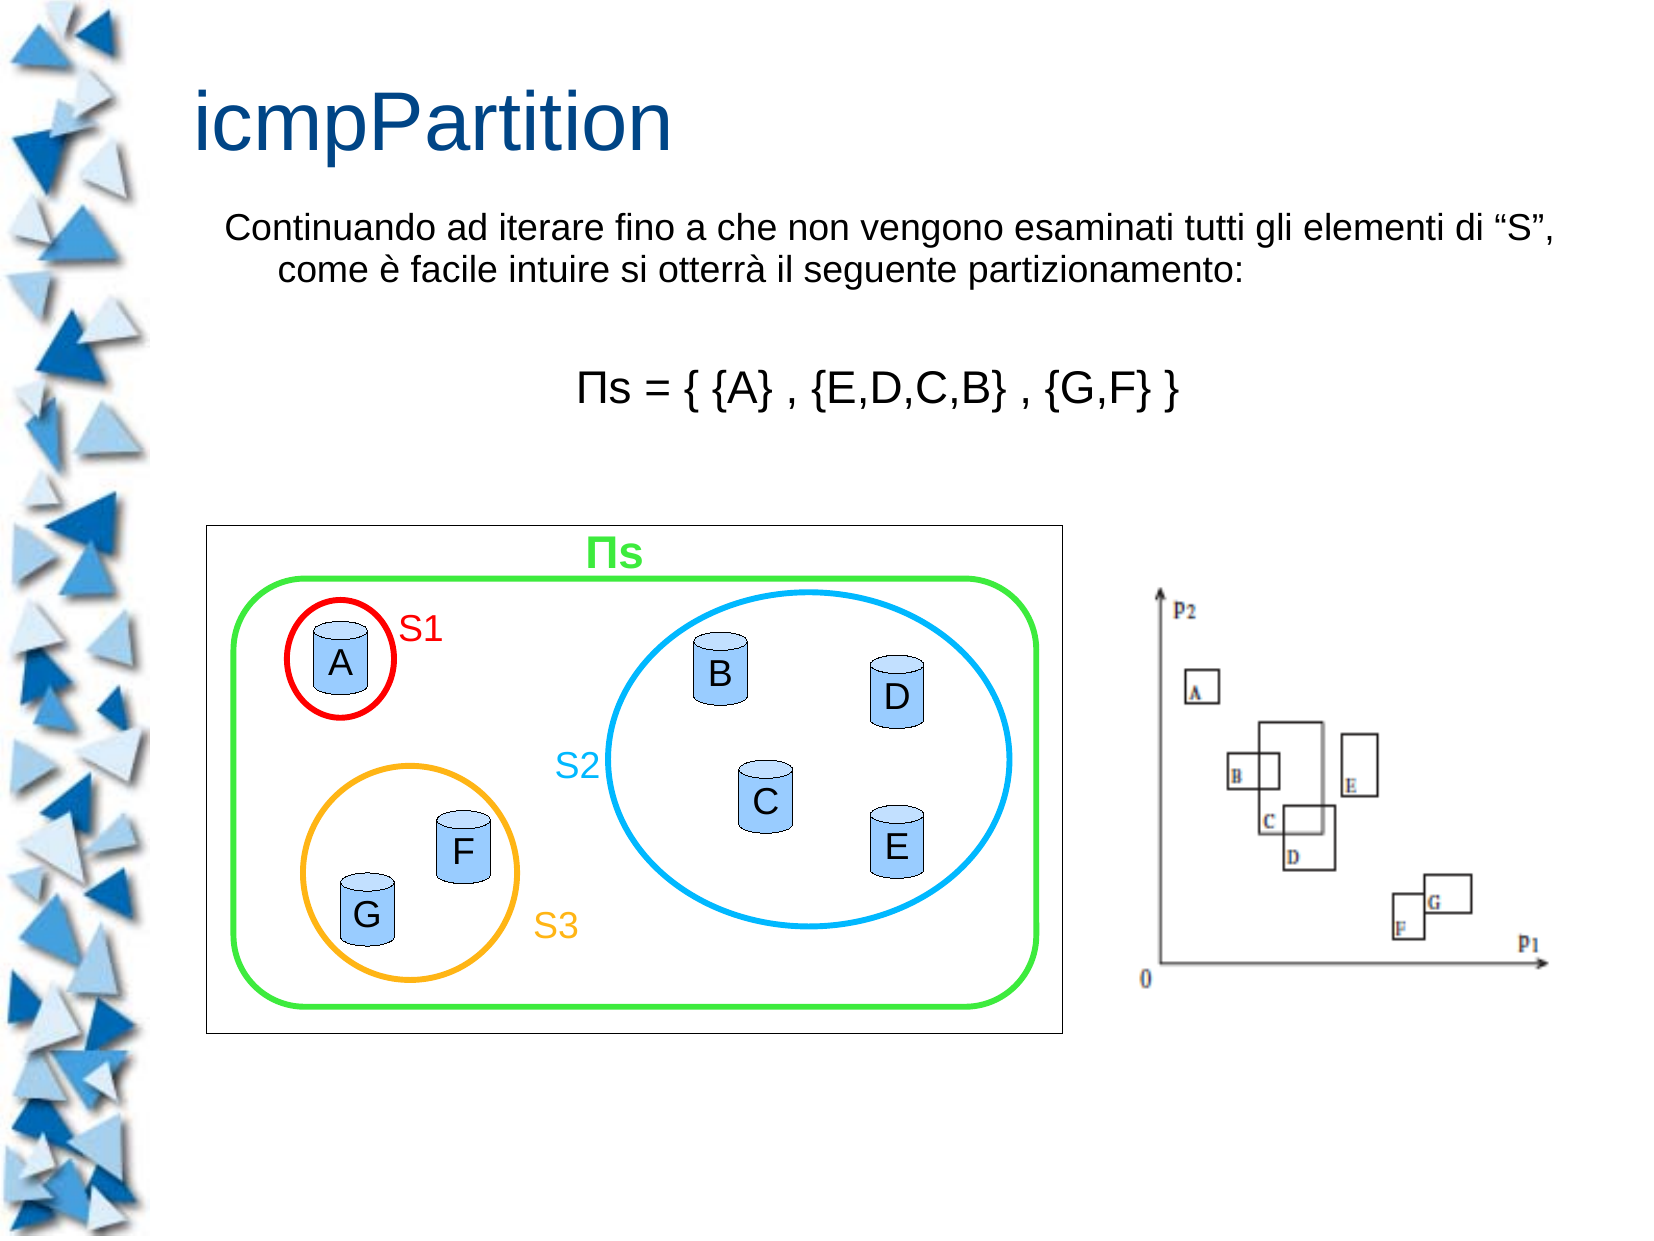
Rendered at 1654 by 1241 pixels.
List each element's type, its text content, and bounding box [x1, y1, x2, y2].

text_box C [738, 770, 793, 834]
text_box E [870, 817, 924, 879]
text_box D [870, 667, 924, 729]
title icmpPartition [193, 33, 1567, 210]
text_box S3 [518, 897, 594, 955]
text_box [233, 578, 1037, 1007]
text_box G [340, 883, 395, 947]
picture [1080, 555, 1654, 1034]
picture [0, 0, 150, 1236]
text_box A [313, 632, 368, 695]
text_box S1 [383, 599, 464, 657]
text_box S2 [539, 737, 616, 794]
text_box Πs [570, 519, 667, 600]
text_box F [436, 821, 491, 884]
text_box B [693, 643, 748, 706]
text_box Πs = { {A} , {E,D,C,B} , {G,F} } [561, 354, 1211, 451]
list Continuando ad iterare fino a che non vengono esaminati tutti gli elementi di “S”, come è facile intuire si otterrà il seguente partizionamento: [206, 210, 1565, 291]
